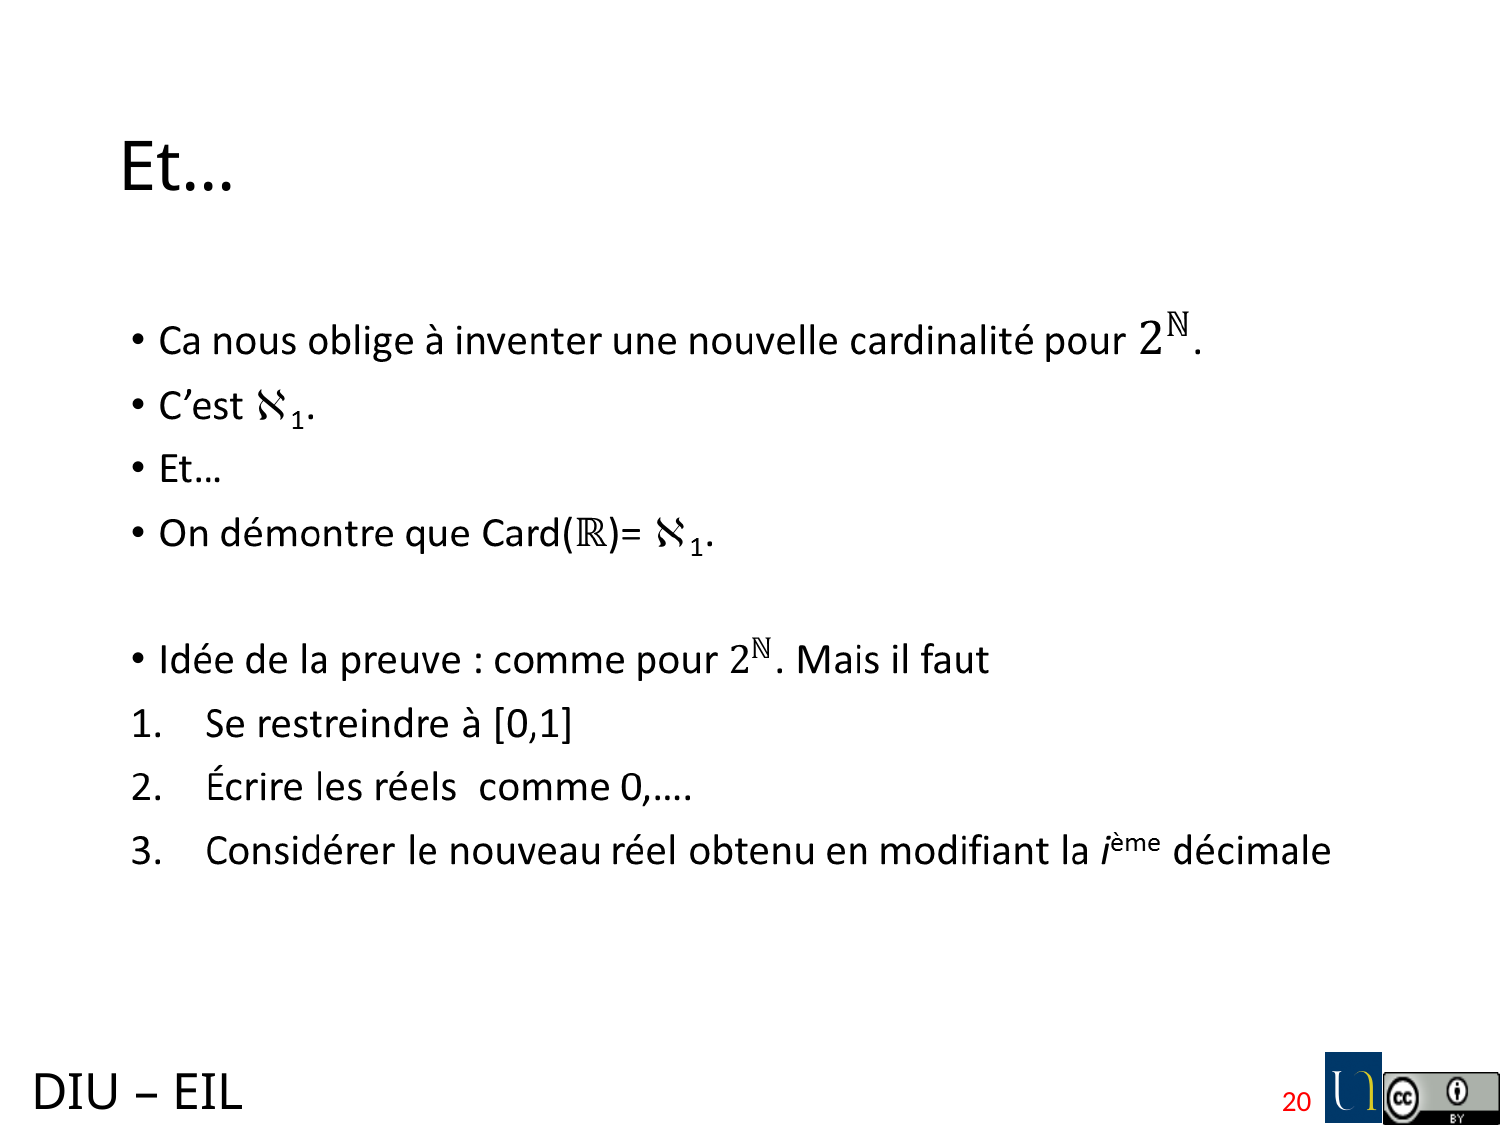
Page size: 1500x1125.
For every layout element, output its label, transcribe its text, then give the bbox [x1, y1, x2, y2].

list [103, 299, 1397, 1014]
slide_number <numéro> [1240, 1070, 1327, 1125]
title Et… [103, 59, 1397, 278]
picture [1383, 1072, 1500, 1125]
picture [1325, 1052, 1382, 1123]
